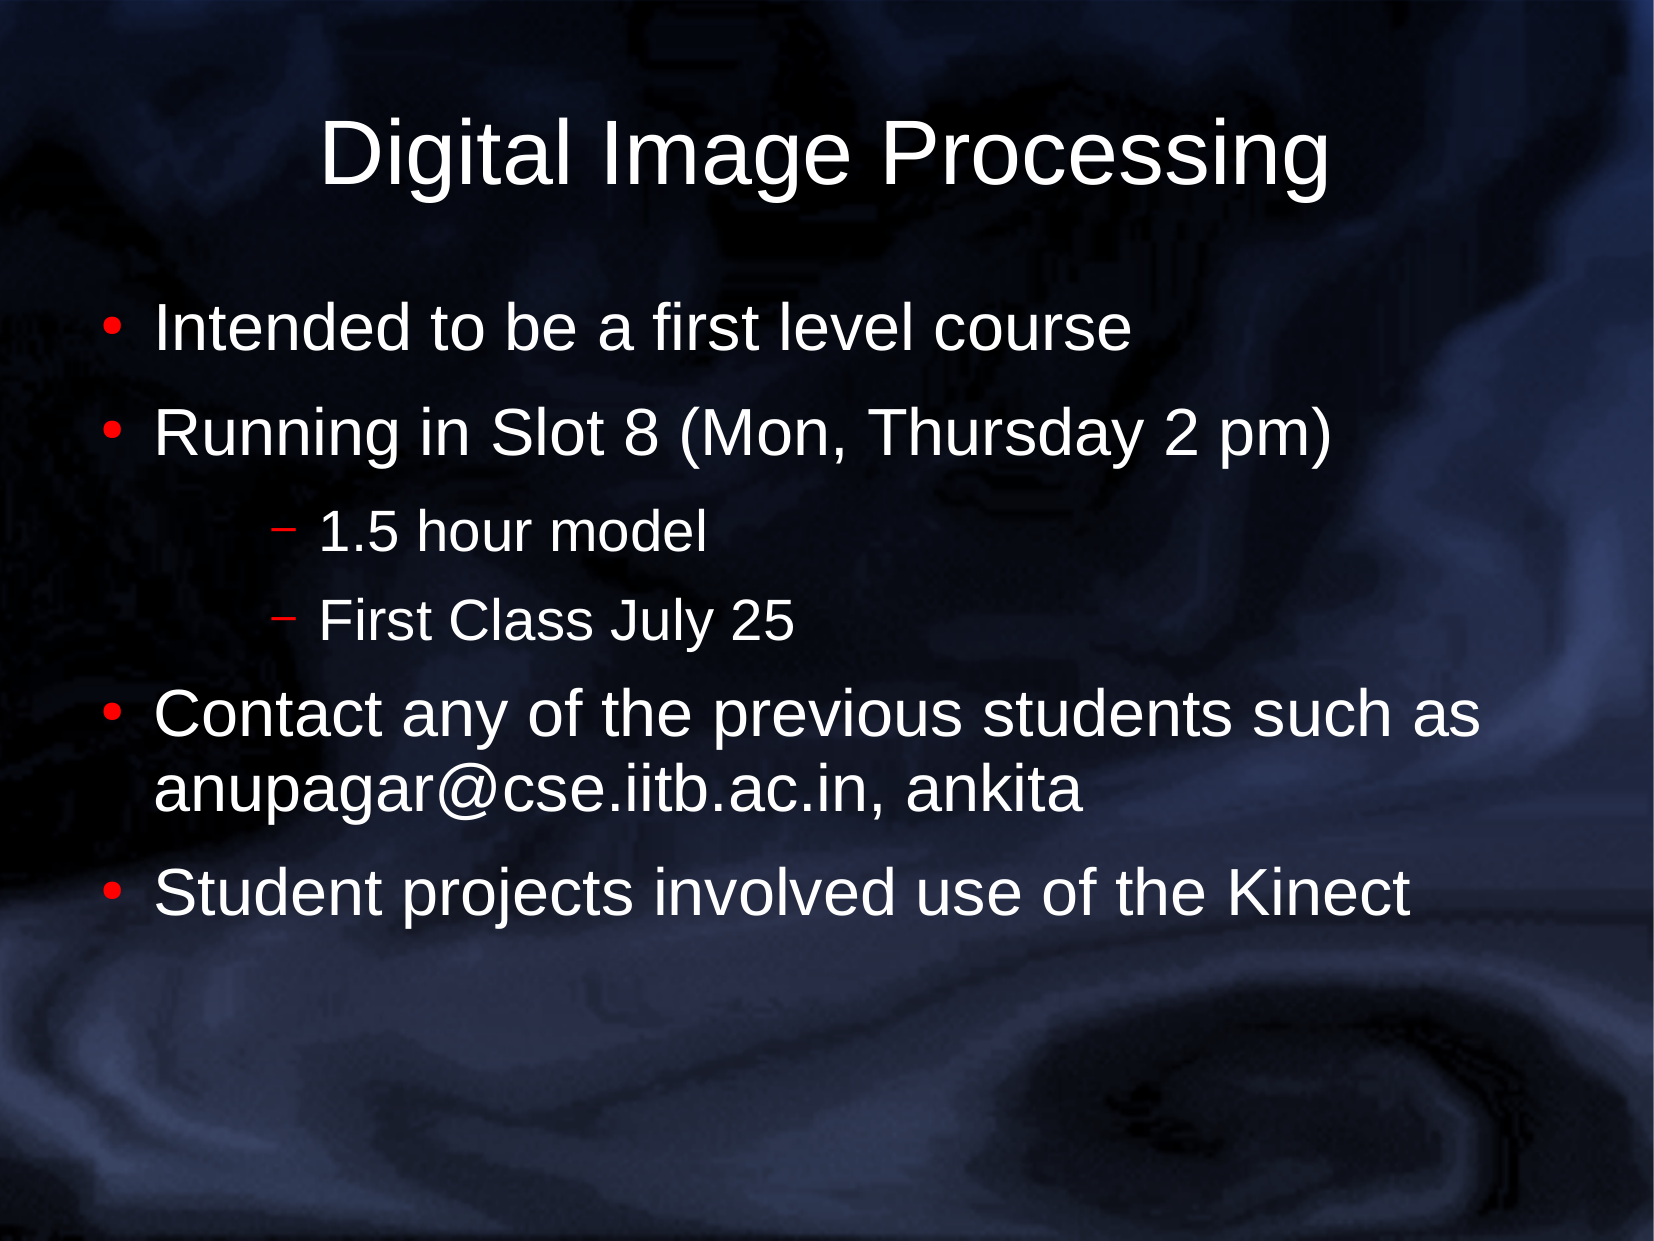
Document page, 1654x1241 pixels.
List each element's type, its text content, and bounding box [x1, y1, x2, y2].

list Intended to be a first level course Running in Slot 8 (Mon, Thursday 2 pm) 1.5 hour model First Class July 25 Contact any of the previous students such as anupagar@cse.iitb.ac.in, ankita Student projects involved use of the Kinect [82, 290, 1571, 1094]
title Digital Image Processing [82, 56, 1571, 250]
picture [0, 0, 1654, 1241]
